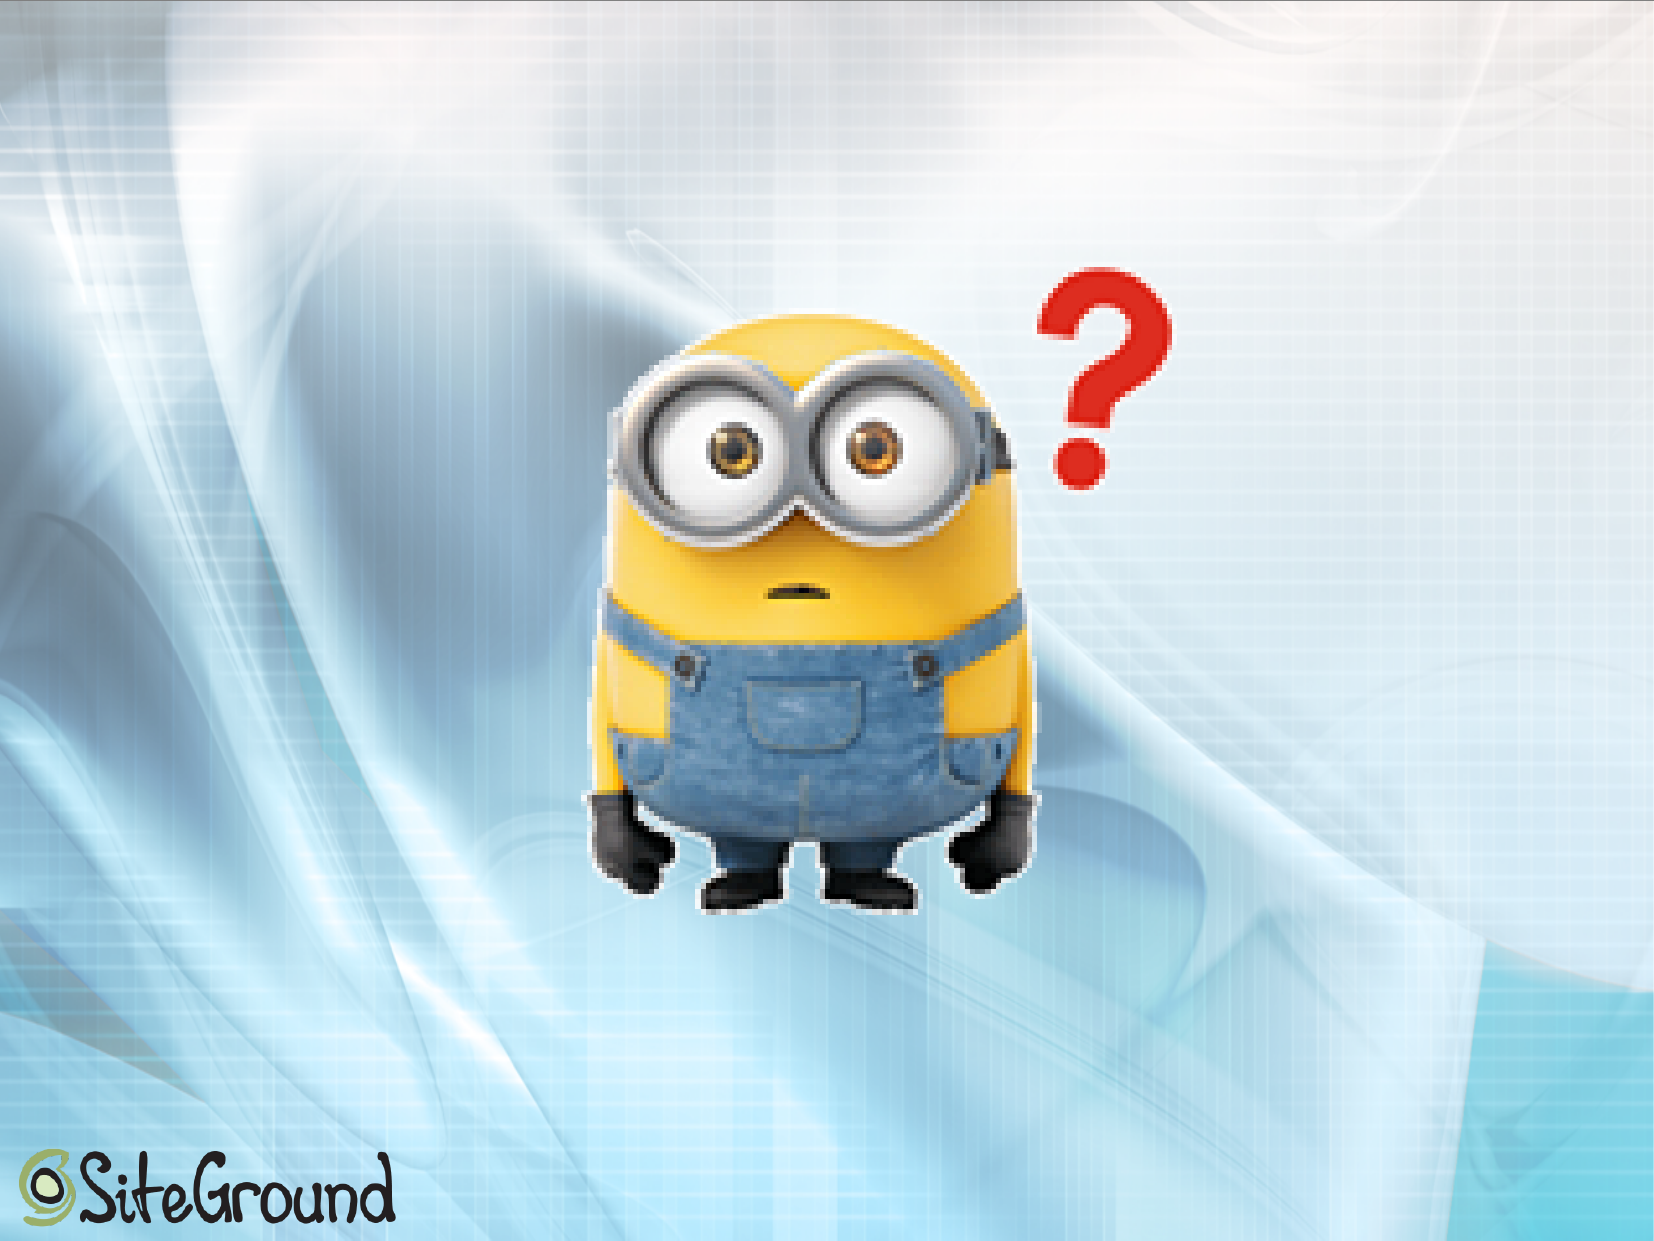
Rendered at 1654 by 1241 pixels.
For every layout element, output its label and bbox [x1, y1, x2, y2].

picture [15, 1145, 396, 1233]
picture [525, 252, 1188, 916]
